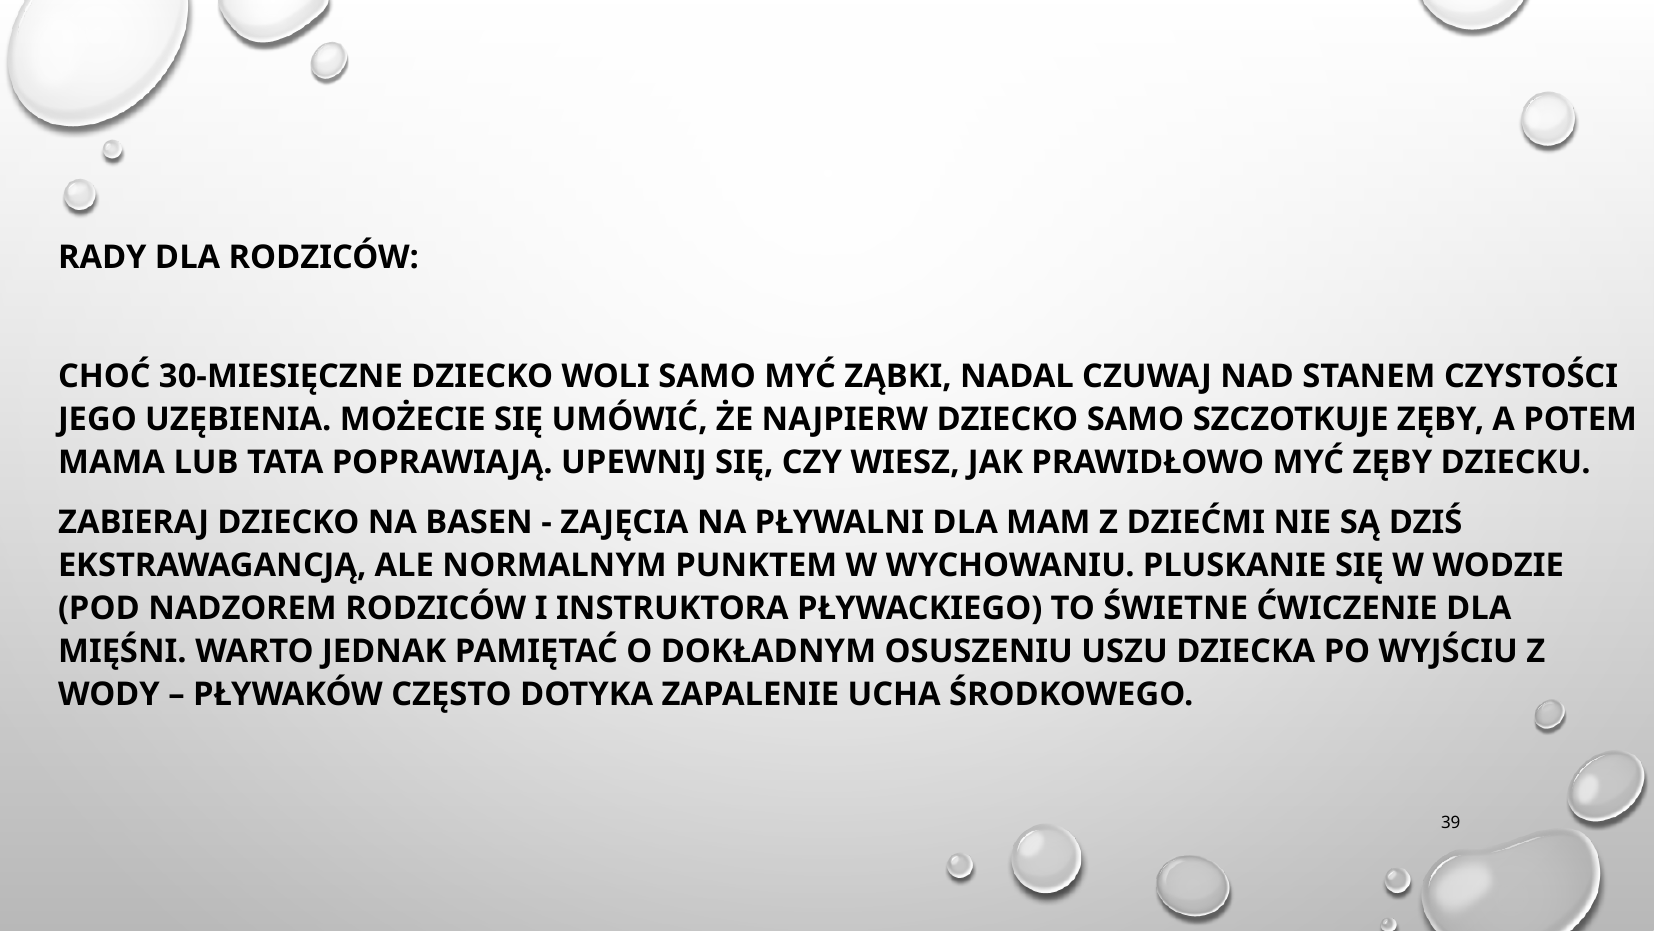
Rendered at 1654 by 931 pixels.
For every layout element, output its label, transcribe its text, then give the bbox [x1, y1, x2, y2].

list Rady dla rodziców: Choć 30-miesięczne dziecko woli samo myć ząbki, nadal czuwaj nad stanem czystości jego uzębienia. Możecie się umówić, że najpierw dziecko samo szczotkuje zęby, a potem mama lub tata poprawiają. Upewnij się, czy wiesz, jak prawidłowo myć zęby dziecku. Zabieraj dziecko na basen - zajęcia na pływalni dla mam z dziećmi nie są dziś ekstrawagancją, ale normalnym punktem w wychowaniu. Pluskanie się w wodzie (pod nadzorem rodziców i instruktora pływackiego) to świetne ćwiczenie dla mięśni. Warto jednak pamiętać o dokładnym osuszeniu uszu dziecka po wyjściu z wody – pływaków często dotyka zapalenie ucha środkowego. [43, 224, 1654, 764]
text_box [1426, 798, 1530, 848]
